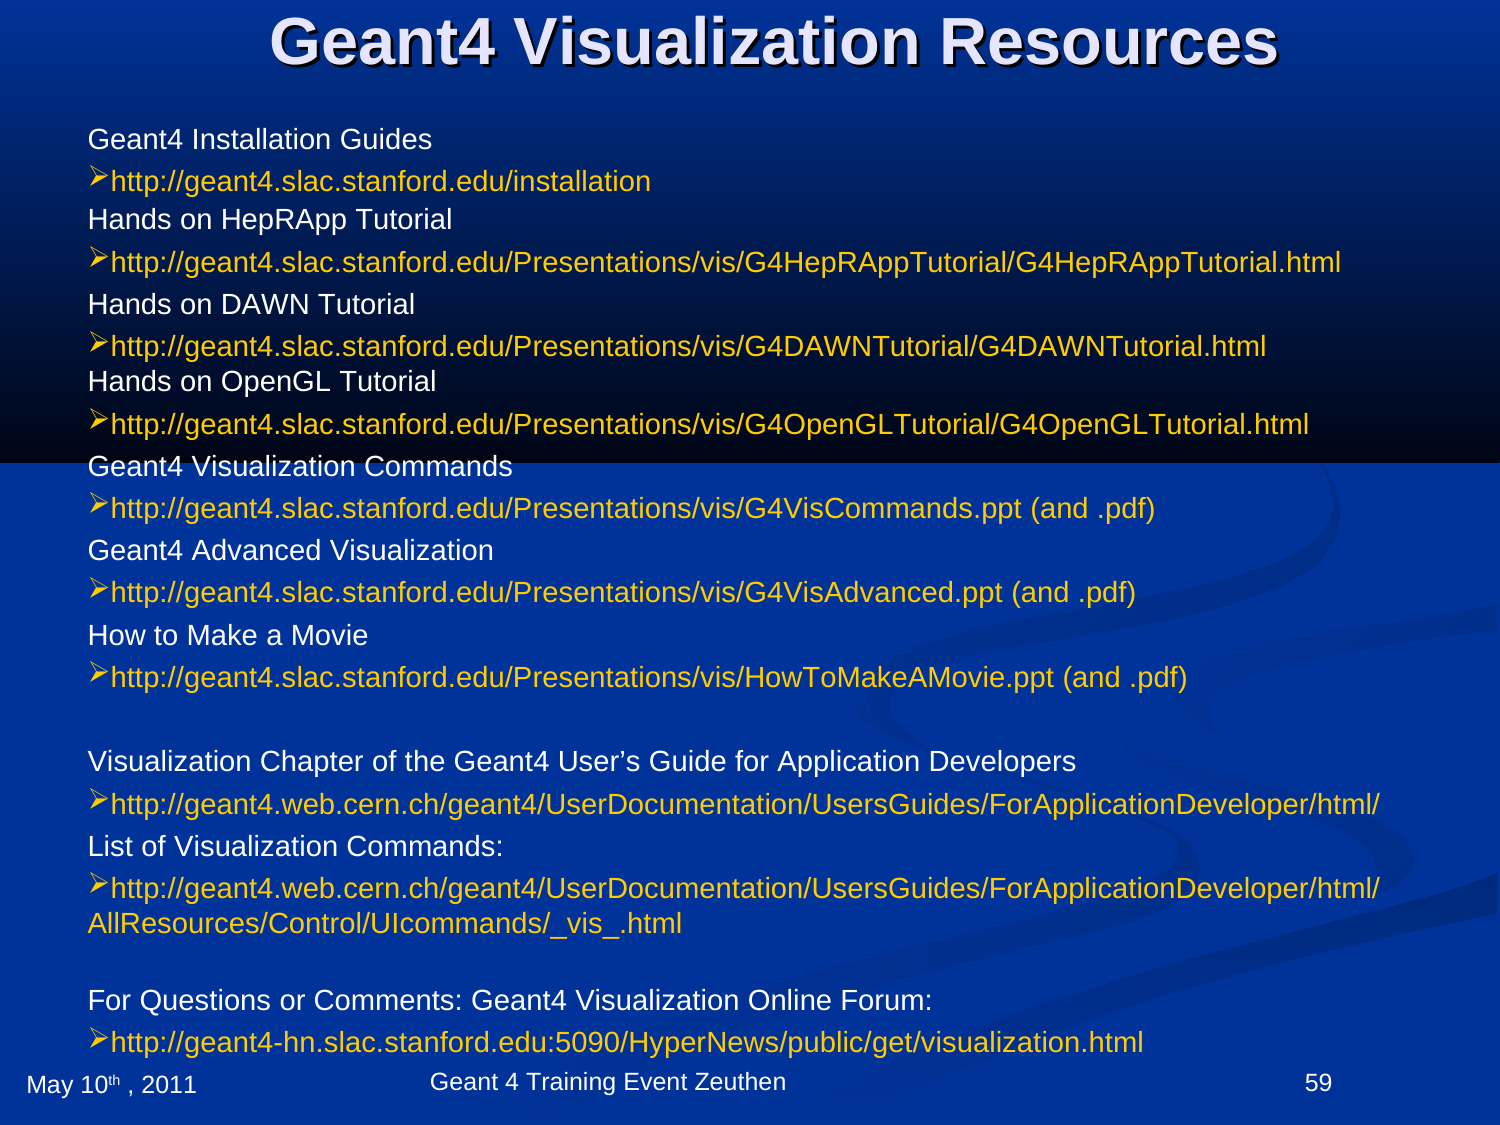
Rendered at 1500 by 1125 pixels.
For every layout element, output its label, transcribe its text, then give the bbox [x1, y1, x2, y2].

text_box Geant4 Installation Guides http://geant4.slac.stanford.edu/installation Hands on HepRApp Tutorial http://geant4.slac.stanford.edu/Presentations/vis/G4HepRAppTutorial/G4HepRAppTutorial.html Hands on DAWN Tutorial http://geant4.slac.stanford.edu/Presentations/vis/G4DAWNTutorial/G4DAWNTutorial.html Hands on OpenGL Tutorial http://geant4.slac.stanford.edu/Presentations/vis/G4OpenGLTutorial/G4OpenGLTutorial.html Geant4 Visualization Commands http://geant4.slac.stanford.edu/Presentations/vis/G4VisCommands.ppt (and .pdf) Geant4 Advanced Visualization http://geant4.slac.stanford.edu/Presentations/vis/G4VisAdvanced.ppt (and .pdf) How to Make a Movie http://geant4.slac.stanford.edu/Presentations/vis/HowToMakeAMovie.ppt (and .pdf) Visualization Chapter of the Geant4 User’s Guide for Application Developers http://geant4.web.cern.ch/geant4/UserDocumentation/UsersGuides/ForApplicationDeveloper/html/ List of Visualization Commands: http://geant4.web.cern.ch/geant4/UserDocumentation/UsersGuides/ForApplicationDeveloper/html/ AllResources/Control/UIcommands/_vis_.html For Questions or Comments: Geant4 Visualization Online Forum: http://geant4-hn.slac.stanford.edu:5090/HyperNews/public/get/visualization.html [87, 112, 1413, 1067]
title Geant4 Visualization Resources [165, 0, 1385, 86]
